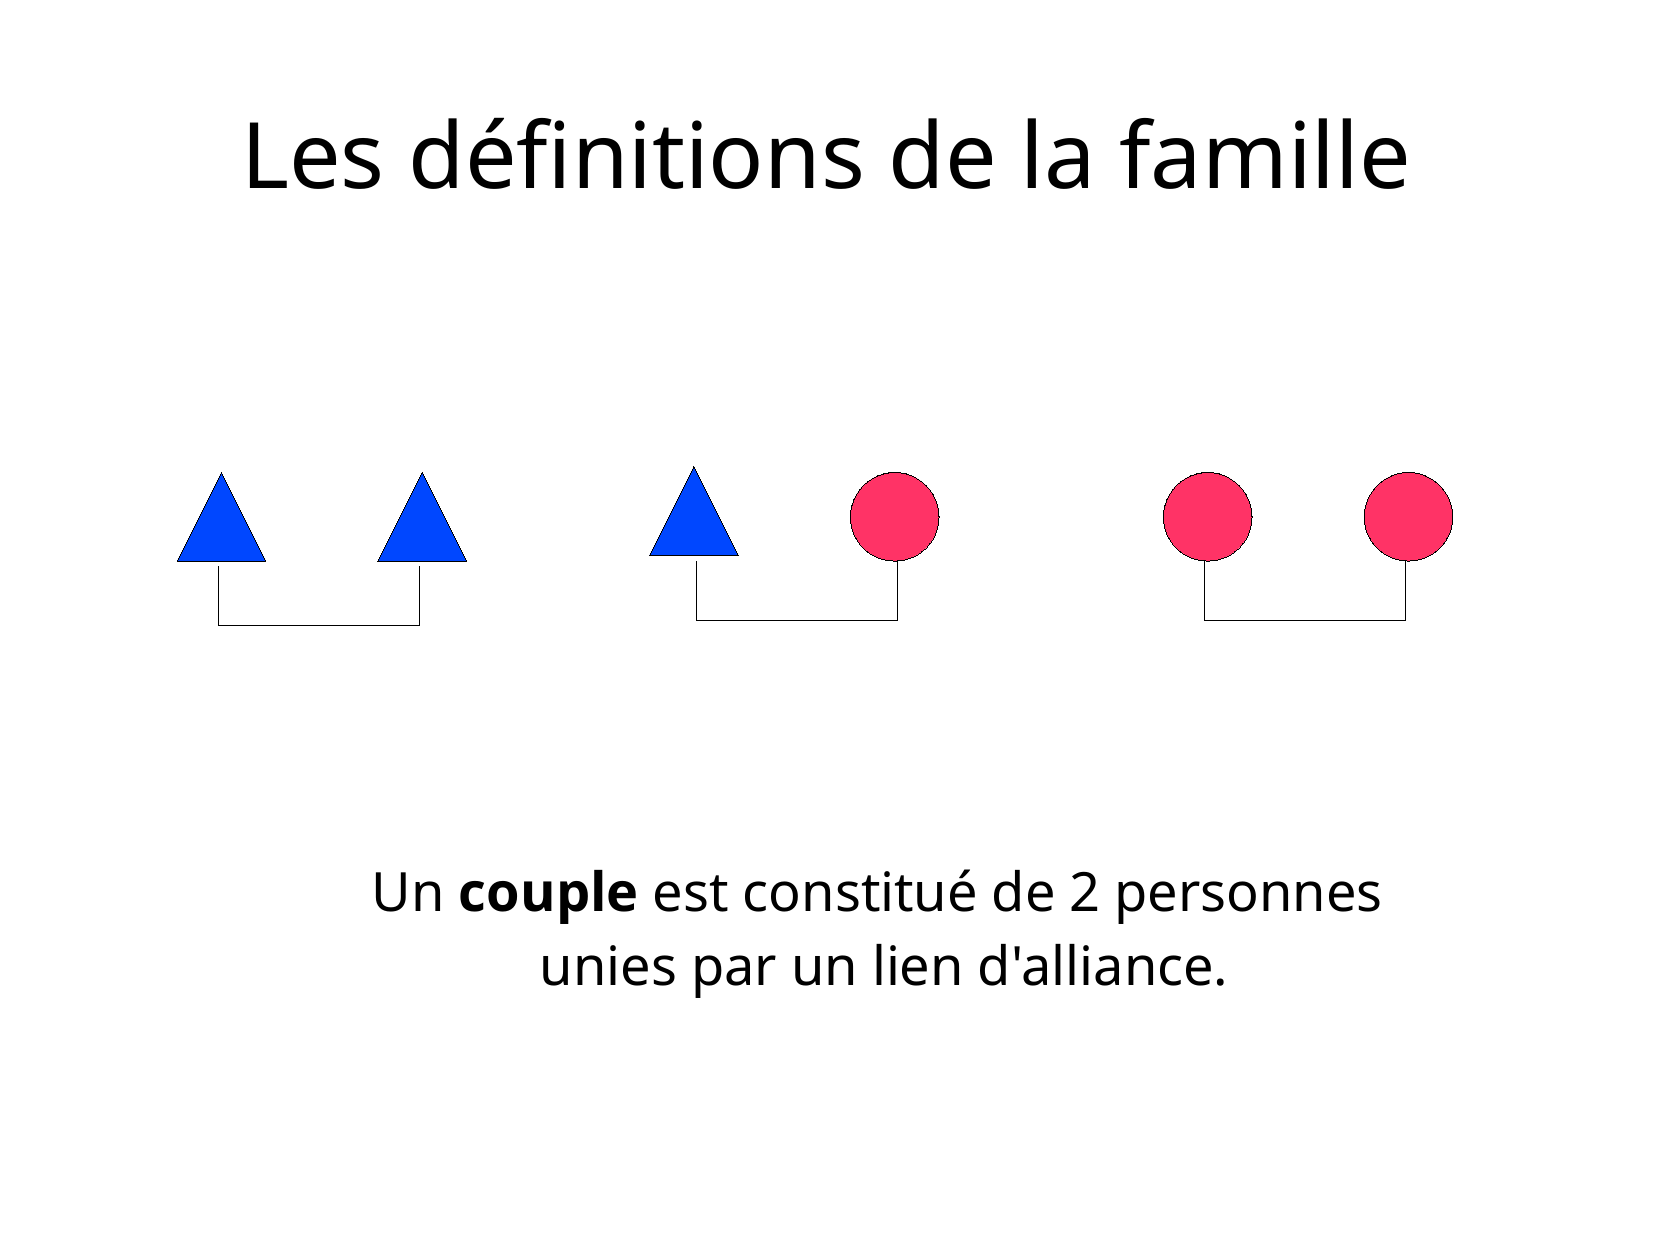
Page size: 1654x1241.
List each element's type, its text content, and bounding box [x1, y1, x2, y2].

text_box [377, 472, 467, 562]
text_box [850, 472, 940, 562]
text_box [1364, 472, 1453, 562]
text_box Un couple est constitué de 2 personnes unies par un lien d'alliance. [356, 857, 1297, 998]
title Les définitions de la famille [82, 49, 1571, 257]
text_box [177, 472, 266, 562]
text_box [1163, 472, 1253, 562]
text_box [649, 466, 739, 556]
